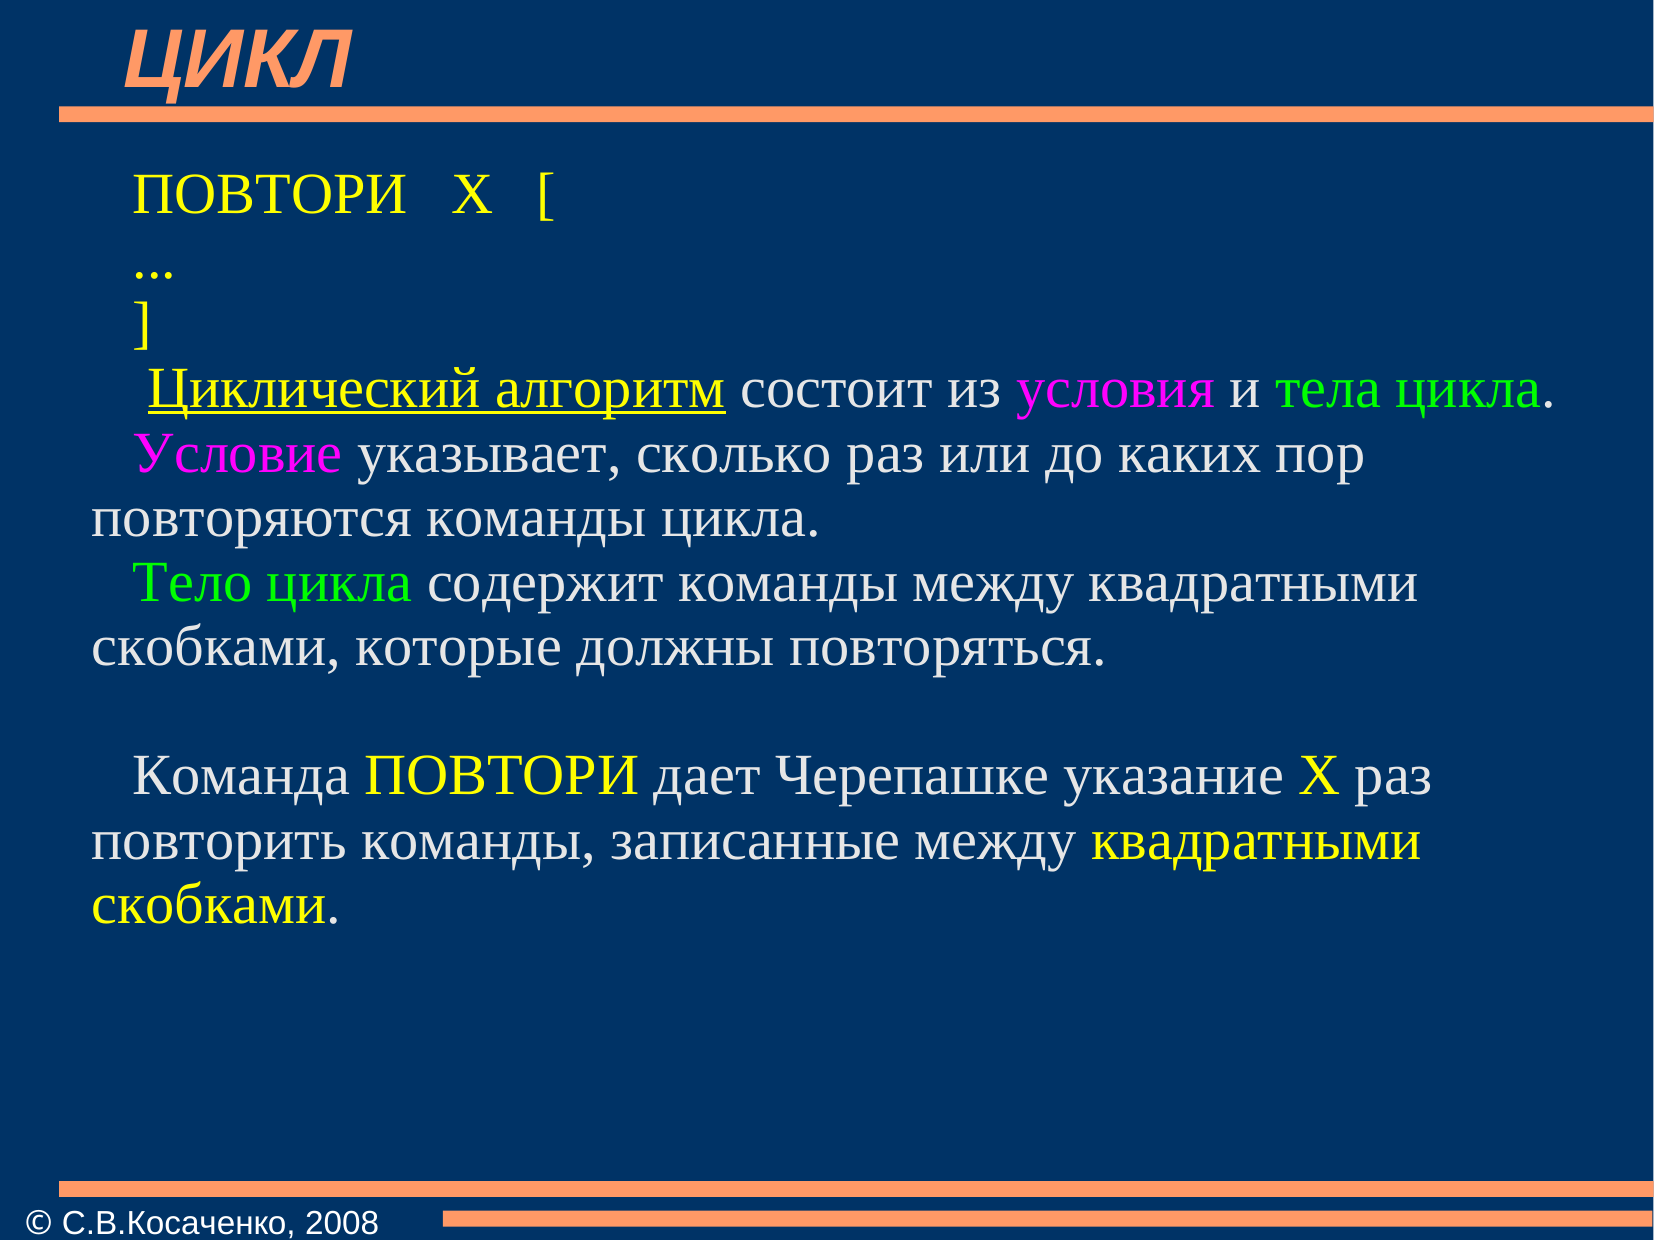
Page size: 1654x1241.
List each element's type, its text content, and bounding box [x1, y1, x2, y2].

list ПОВТОРИ Х [ ... ] Циклический алгоритм состоит из условия и тела цикла. Условие указывает, сколько раз или до каких пор повторяются команды цикла. Тело цикла содержит команды между квадратными скобками, которые должны повторяться. Команда ПОВТОРИ дает Черепашке указание Х раз повторить команды, записанные между квадратными скобками. [91, 161, 1581, 1111]
title ЦИКЛ [123, 0, 1536, 119]
